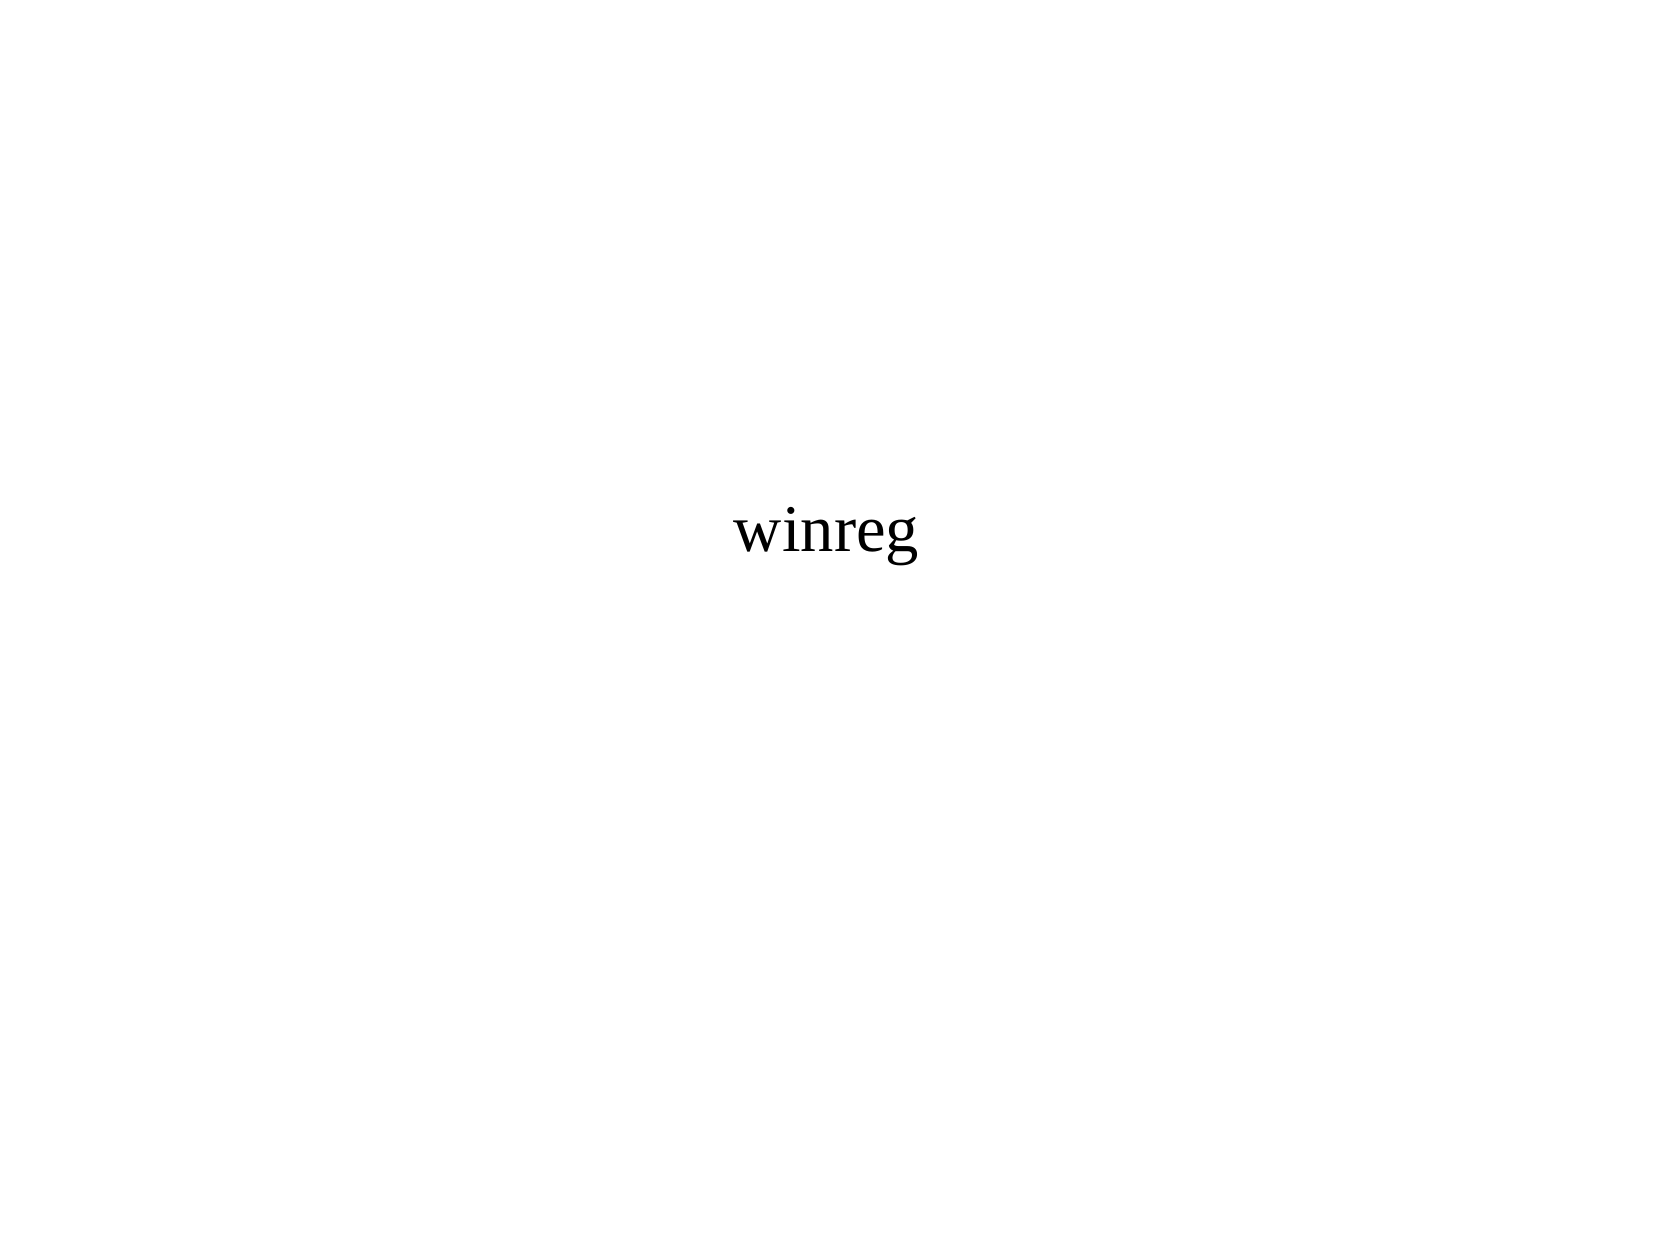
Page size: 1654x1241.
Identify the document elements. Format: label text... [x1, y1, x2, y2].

subtitle winreg [82, 49, 1571, 1010]
